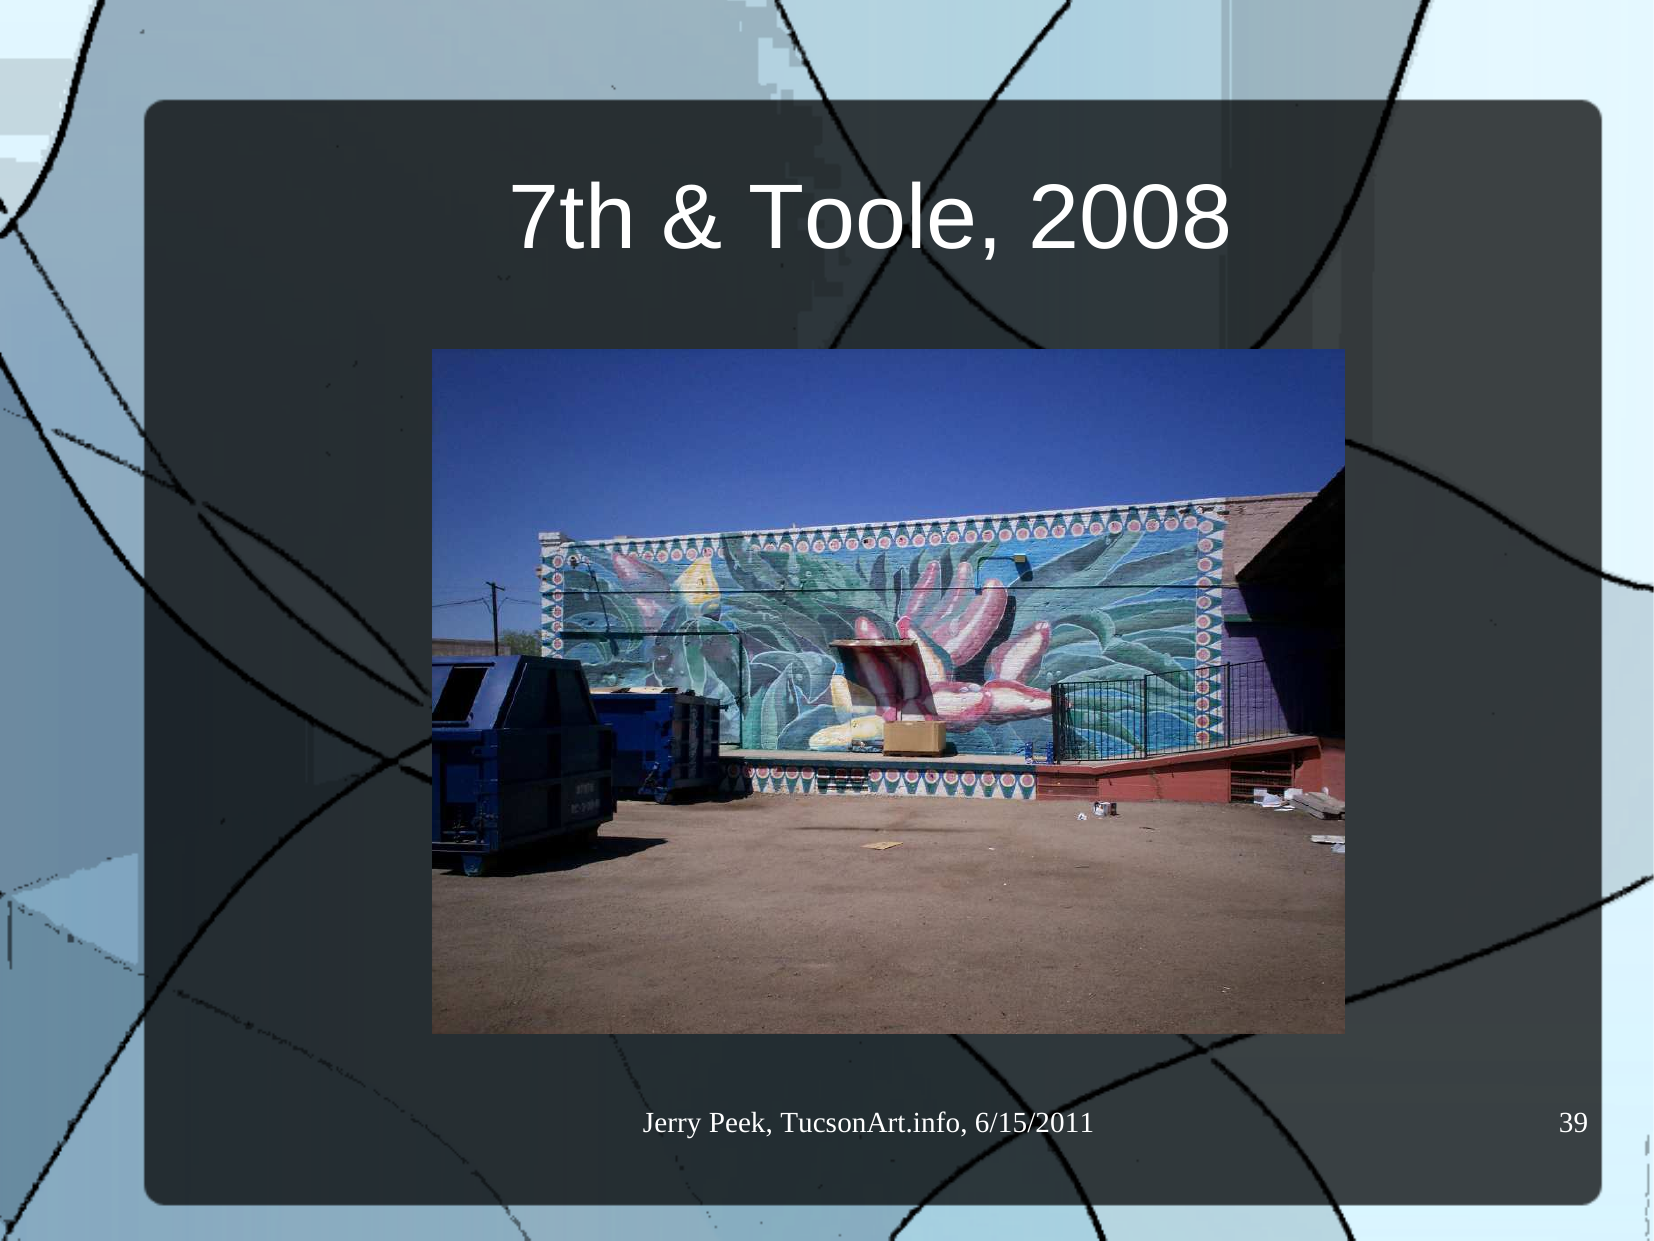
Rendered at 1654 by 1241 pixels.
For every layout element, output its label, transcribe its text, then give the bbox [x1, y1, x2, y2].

picture [0, 0, 1654, 1241]
title 7th & Toole, 2008 [159, 108, 1583, 325]
